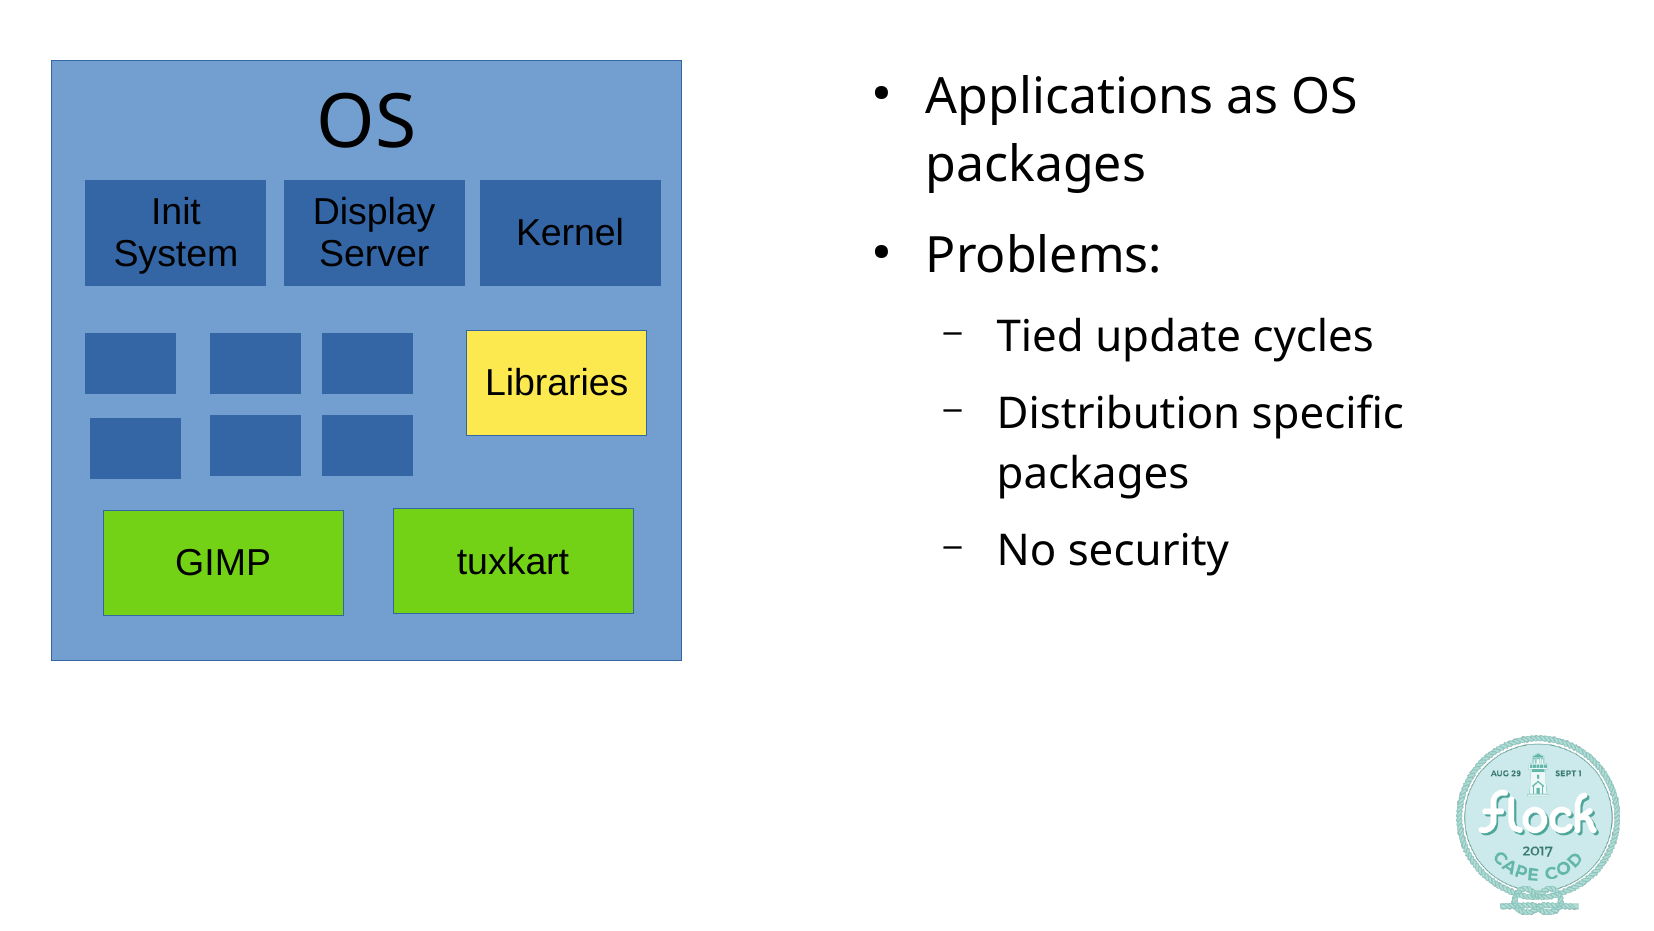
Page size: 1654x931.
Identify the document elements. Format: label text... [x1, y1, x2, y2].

text_box [210, 415, 301, 476]
text_box tuxkart [393, 508, 634, 614]
text_box Init System [85, 180, 266, 286]
picture [1456, 735, 1620, 915]
text_box GIMP [103, 510, 344, 616]
text_box [85, 333, 176, 394]
text_box Display Server [284, 180, 465, 286]
text_box Kernel [480, 180, 661, 286]
text_box [322, 333, 413, 394]
text_box [210, 333, 301, 394]
text_box [322, 415, 413, 476]
list Applications as OS packages Problems: Tied update cycles Distribution specific packages No security [855, 60, 1571, 758]
text_box [90, 418, 181, 479]
text_box OS [51, 60, 682, 661]
text_box Libraries [466, 330, 647, 436]
